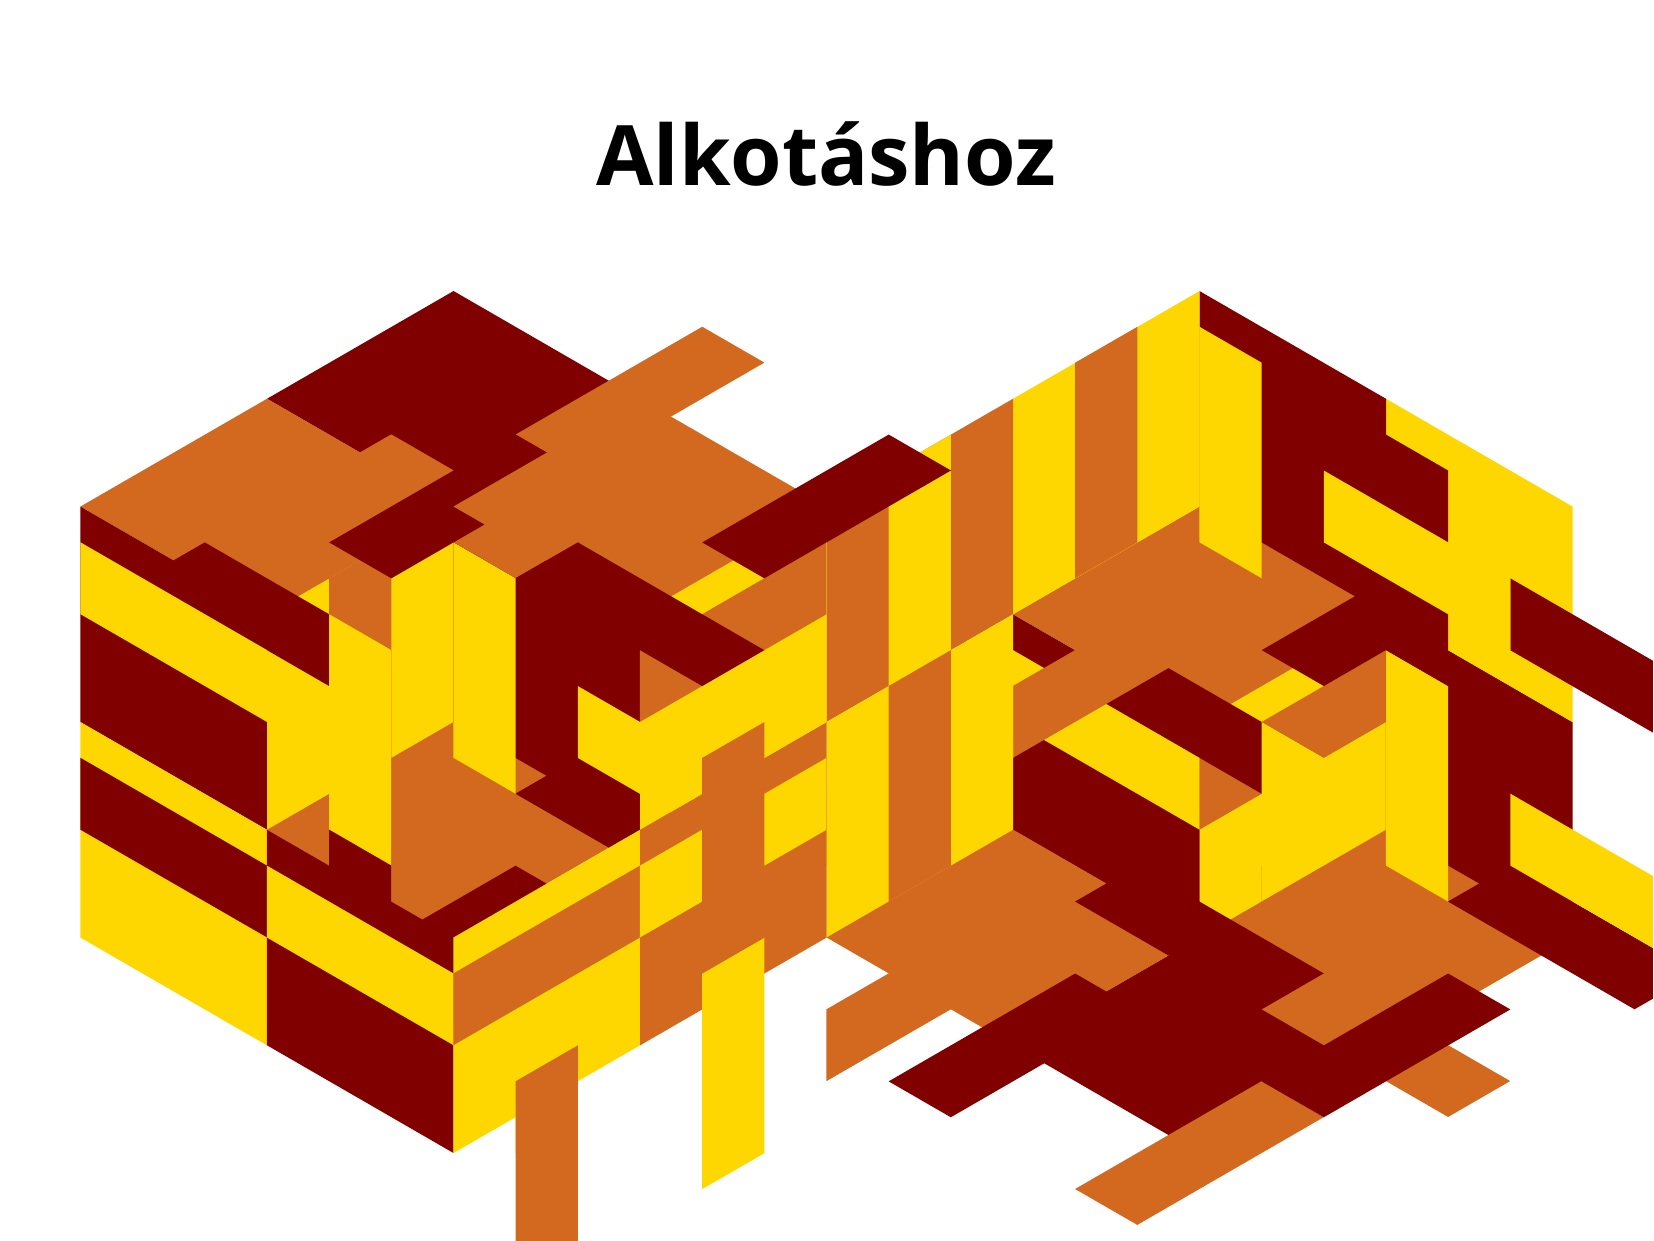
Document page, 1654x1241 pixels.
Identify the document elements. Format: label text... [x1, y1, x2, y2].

title Alkotáshoz [82, 49, 1571, 257]
text_box [80, 291, 1653, 1241]
